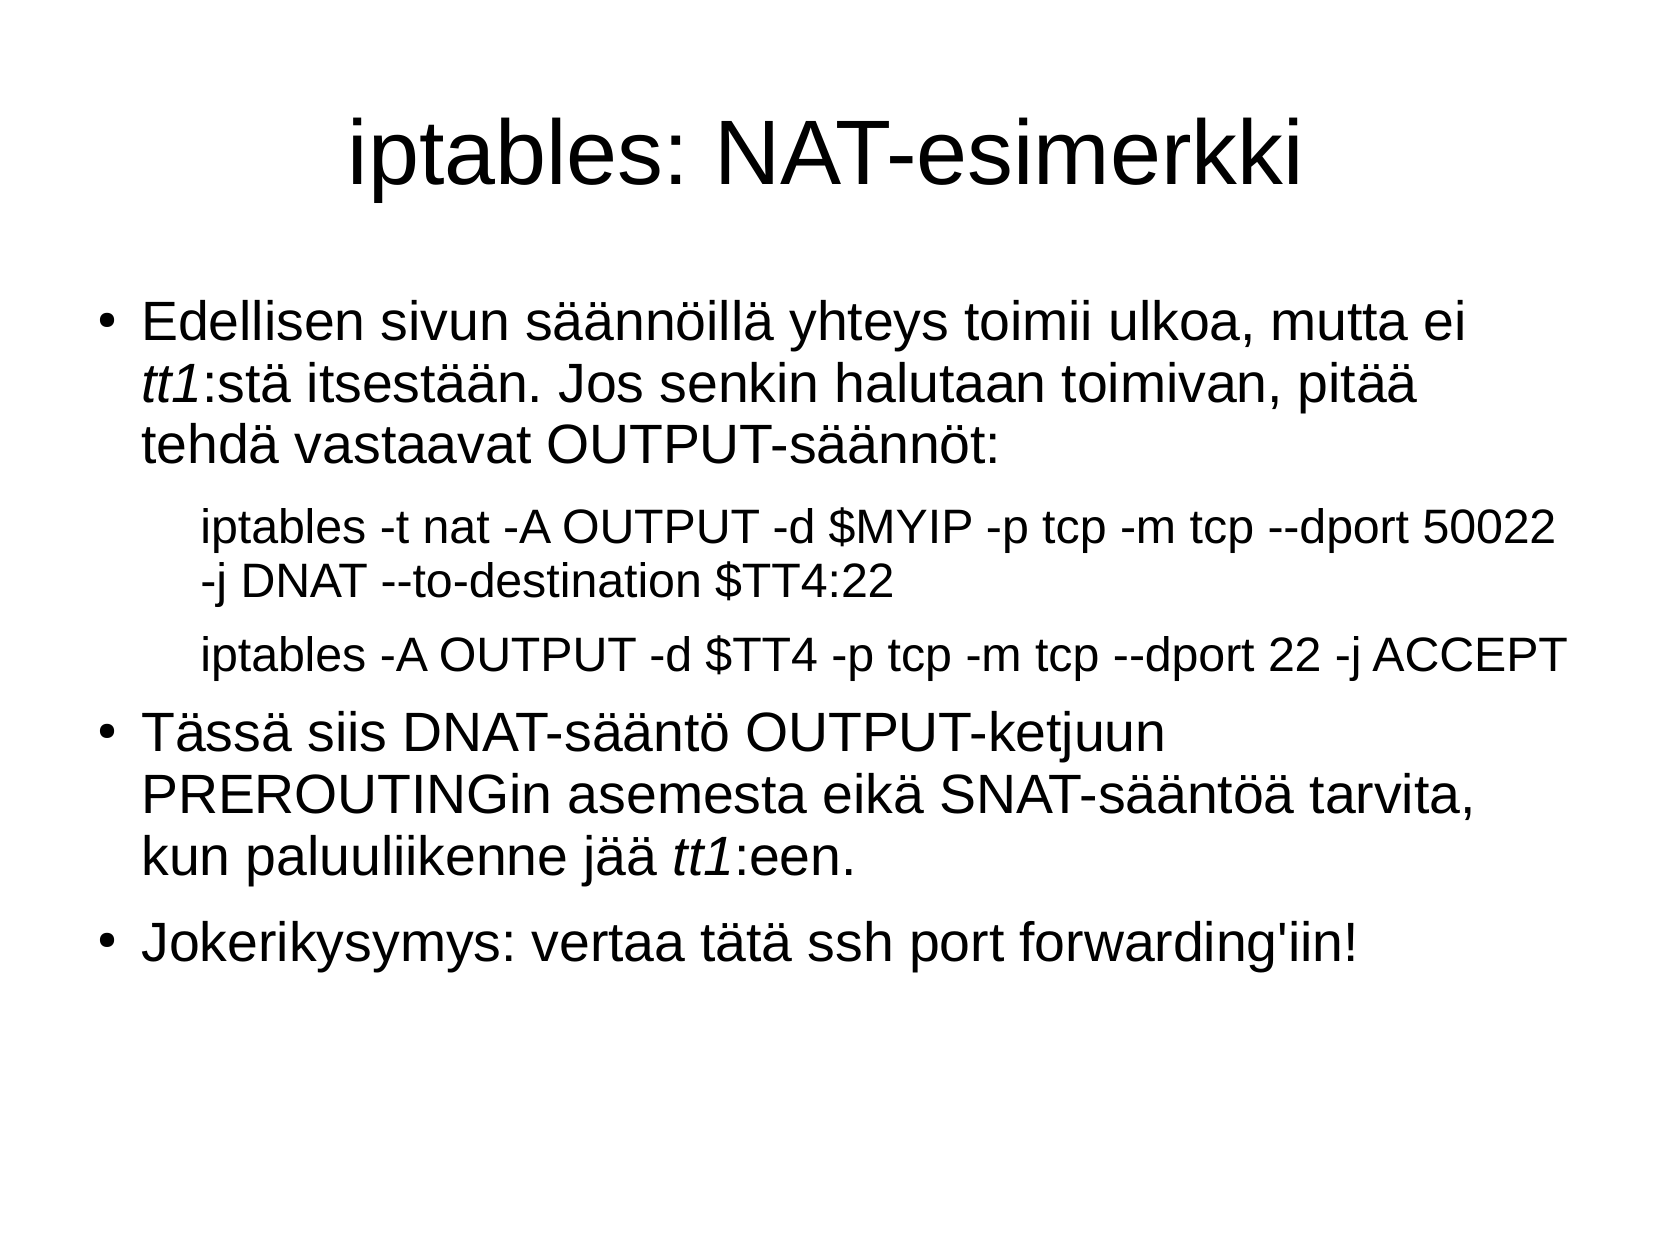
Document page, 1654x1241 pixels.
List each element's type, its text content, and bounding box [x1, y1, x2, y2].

title iptables: NAT-esimerkki [82, 49, 1571, 257]
list Edellisen sivun säännöillä yhteys toimii ulkoa, mutta ei tt1:stä itsestään. Jos senkin halutaan toimivan, pitää tehdä vastaavat OUTPUT-säännöt: iptables -t nat -A OUTPUT -d $MYIP -p tcp -m tcp --dport 50022 -j DNAT --to-destination $TT4:22 iptables -A OUTPUT -d $TT4 -p tcp -m tcp --dport 22 -j ACCEPT Tässä siis DNAT-sääntö OUTPUT-ketjuun PREROUTINGin asemesta eikä SNAT-sääntöä tarvita, kun paluuliikenne jää tt1:een. Jokerikysymys: vertaa tätä ssh port forwarding'iin! [82, 290, 1571, 1010]
